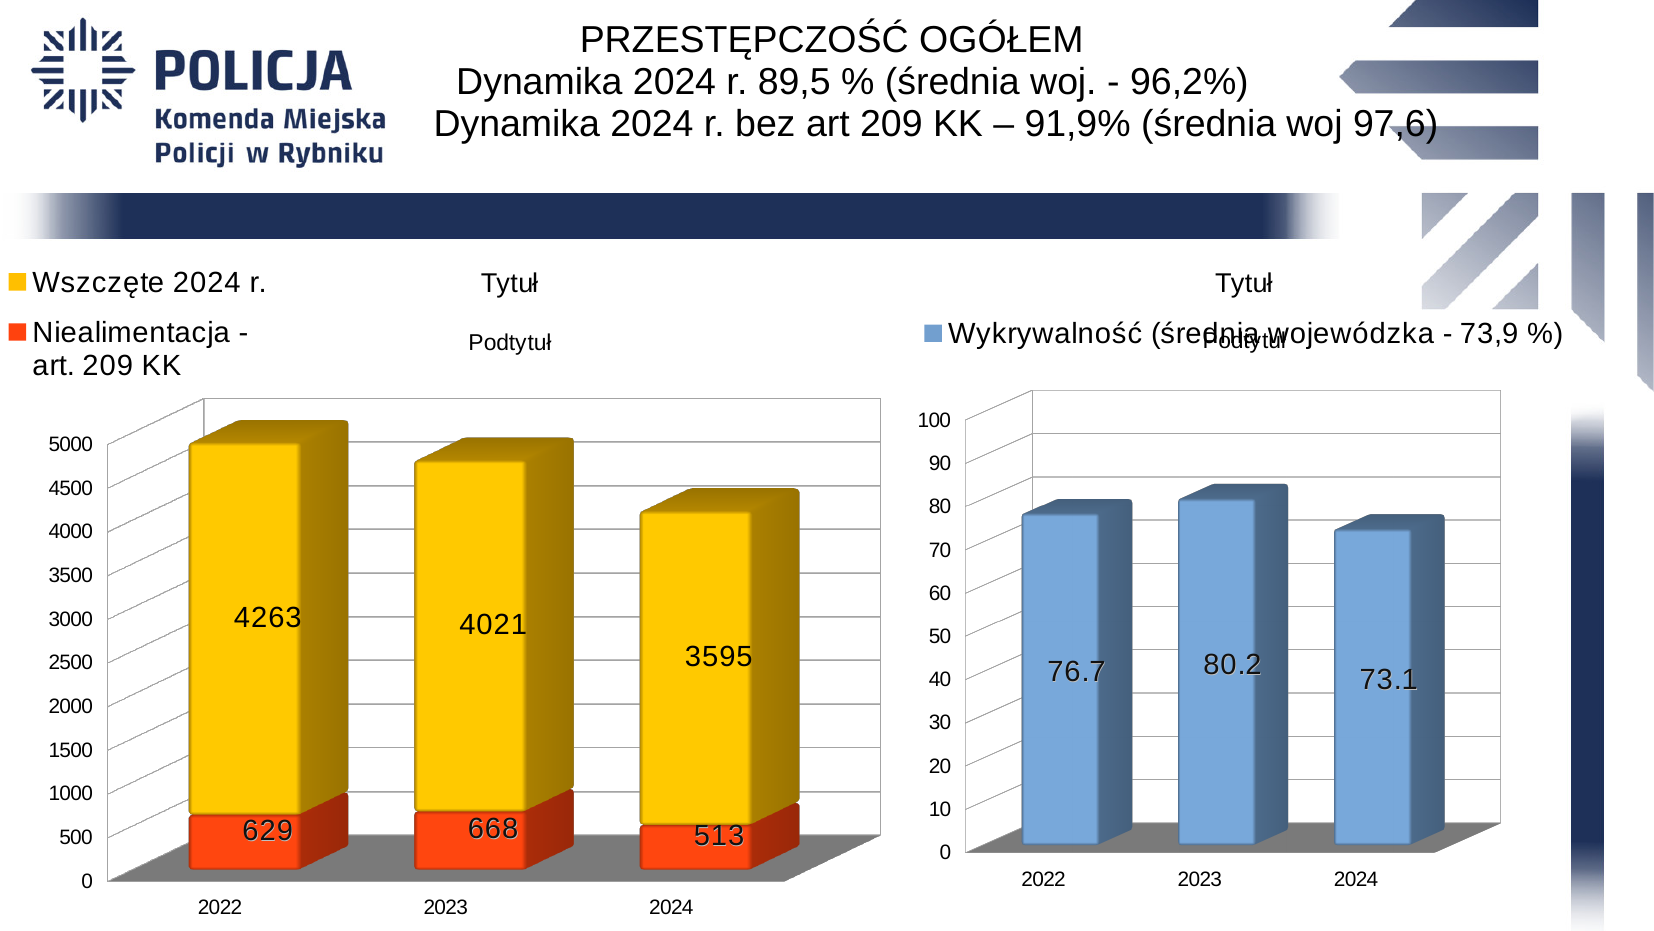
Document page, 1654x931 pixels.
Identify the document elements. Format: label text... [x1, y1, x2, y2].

title PRZESTĘPCZOŚĆ OGÓŁEM Dynamika 2024 r. 89,5 % (średnia woj. - 96,2%) Dynamika 2024 r. bez art 209 KK – 91,9% (średnia woj 97,6) [82, 0, 1571, 193]
chart [0, 238, 1592, 931]
picture [0, 0, 1654, 931]
